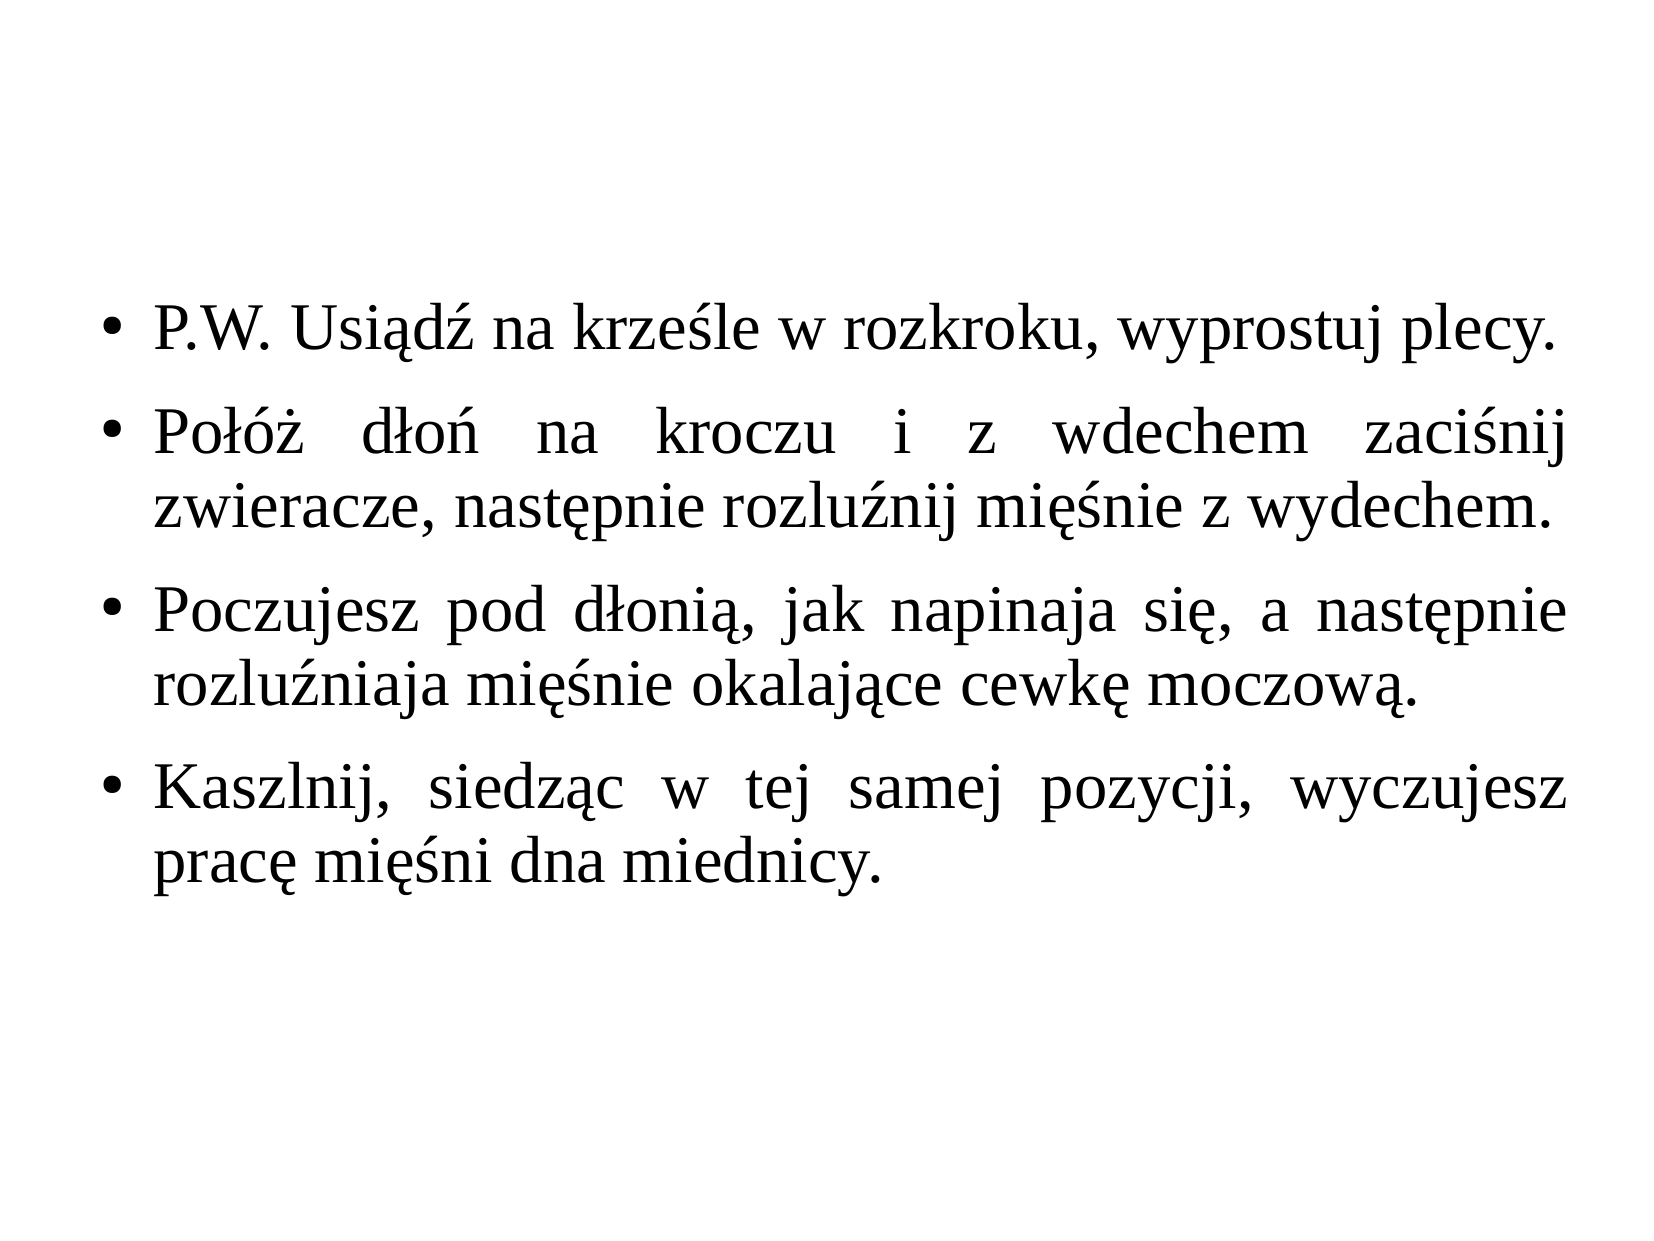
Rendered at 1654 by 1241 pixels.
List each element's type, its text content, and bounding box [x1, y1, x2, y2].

list P.W. Usiądź na krześle w rozkroku, wyprostuj plecy. Połóż dłoń na kroczu i z wdechem zaciśnij zwieracze, następnie rozluźnij mięśnie z wydechem. Poczujesz pod dłonią, jak napinaja się, a następnie rozluźniaja mięśnie okalające cewkę moczową. Kaszlnij, siedząc w tej samej pozycji, wyczujesz pracę mięśni dna miednicy. [82, 290, 1571, 1109]
